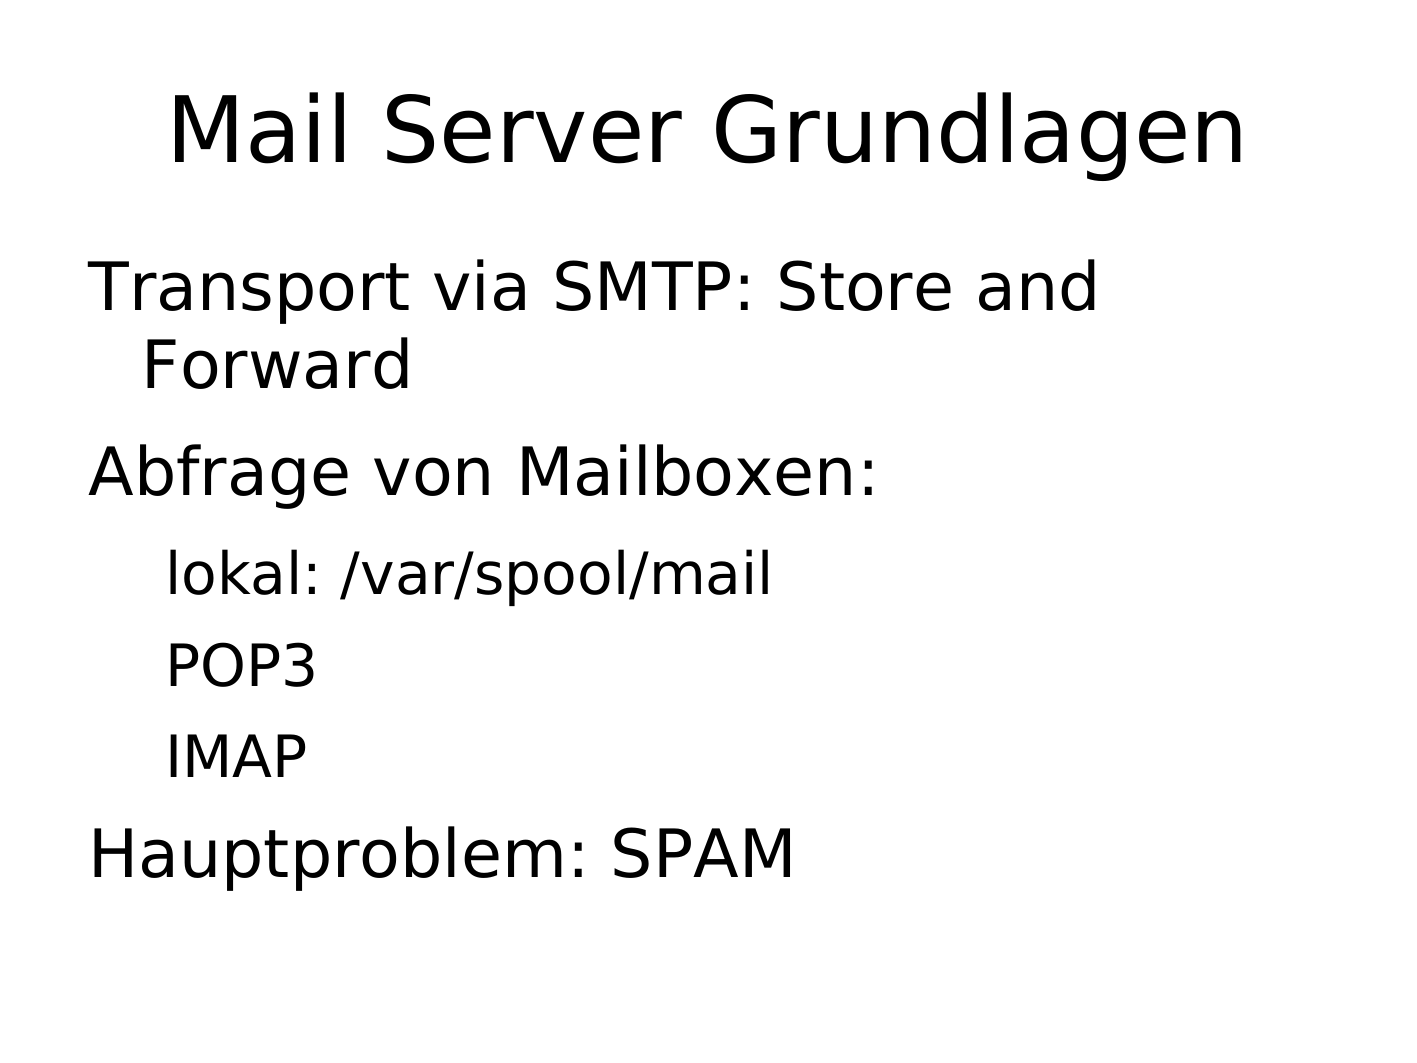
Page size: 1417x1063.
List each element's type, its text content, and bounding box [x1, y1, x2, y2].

list Transport via SMTP: Store and Forward Abfrage von Mailboxen: lokal: /var/spool/mail POP3 IMAP Hauptproblem: SPAM [70, 248, 1346, 971]
title Mail Server Grundlagen [70, 49, 1346, 213]
